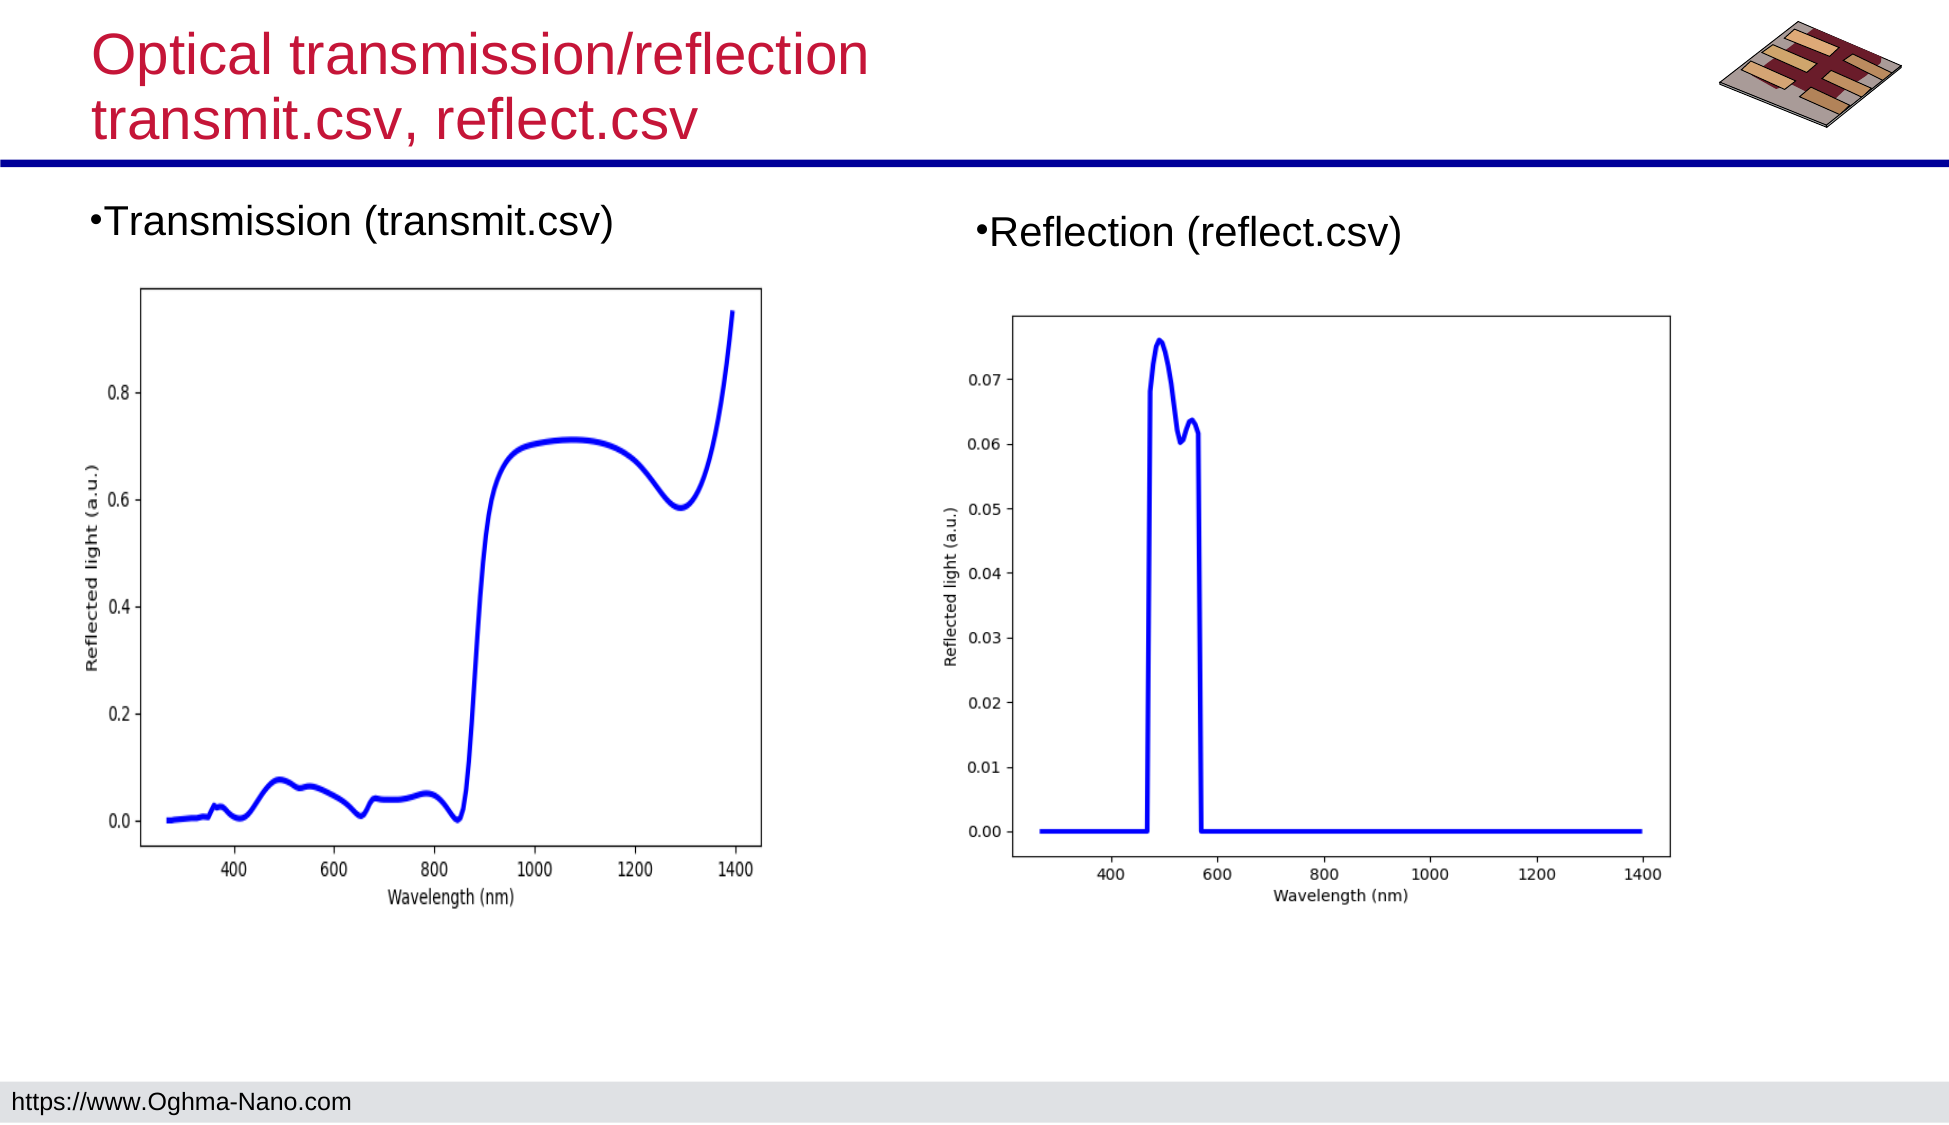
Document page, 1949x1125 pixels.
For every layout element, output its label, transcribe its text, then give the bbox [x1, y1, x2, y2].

title Optical transmission/reflection transmit.csv, reflect.csv [76, 14, 1685, 160]
picture [930, 292, 1687, 916]
text_box Transmission (transmit.csv) [74, 186, 801, 356]
text_box Reflection (reflect.csv) [959, 197, 1687, 366]
picture [63, 264, 779, 922]
